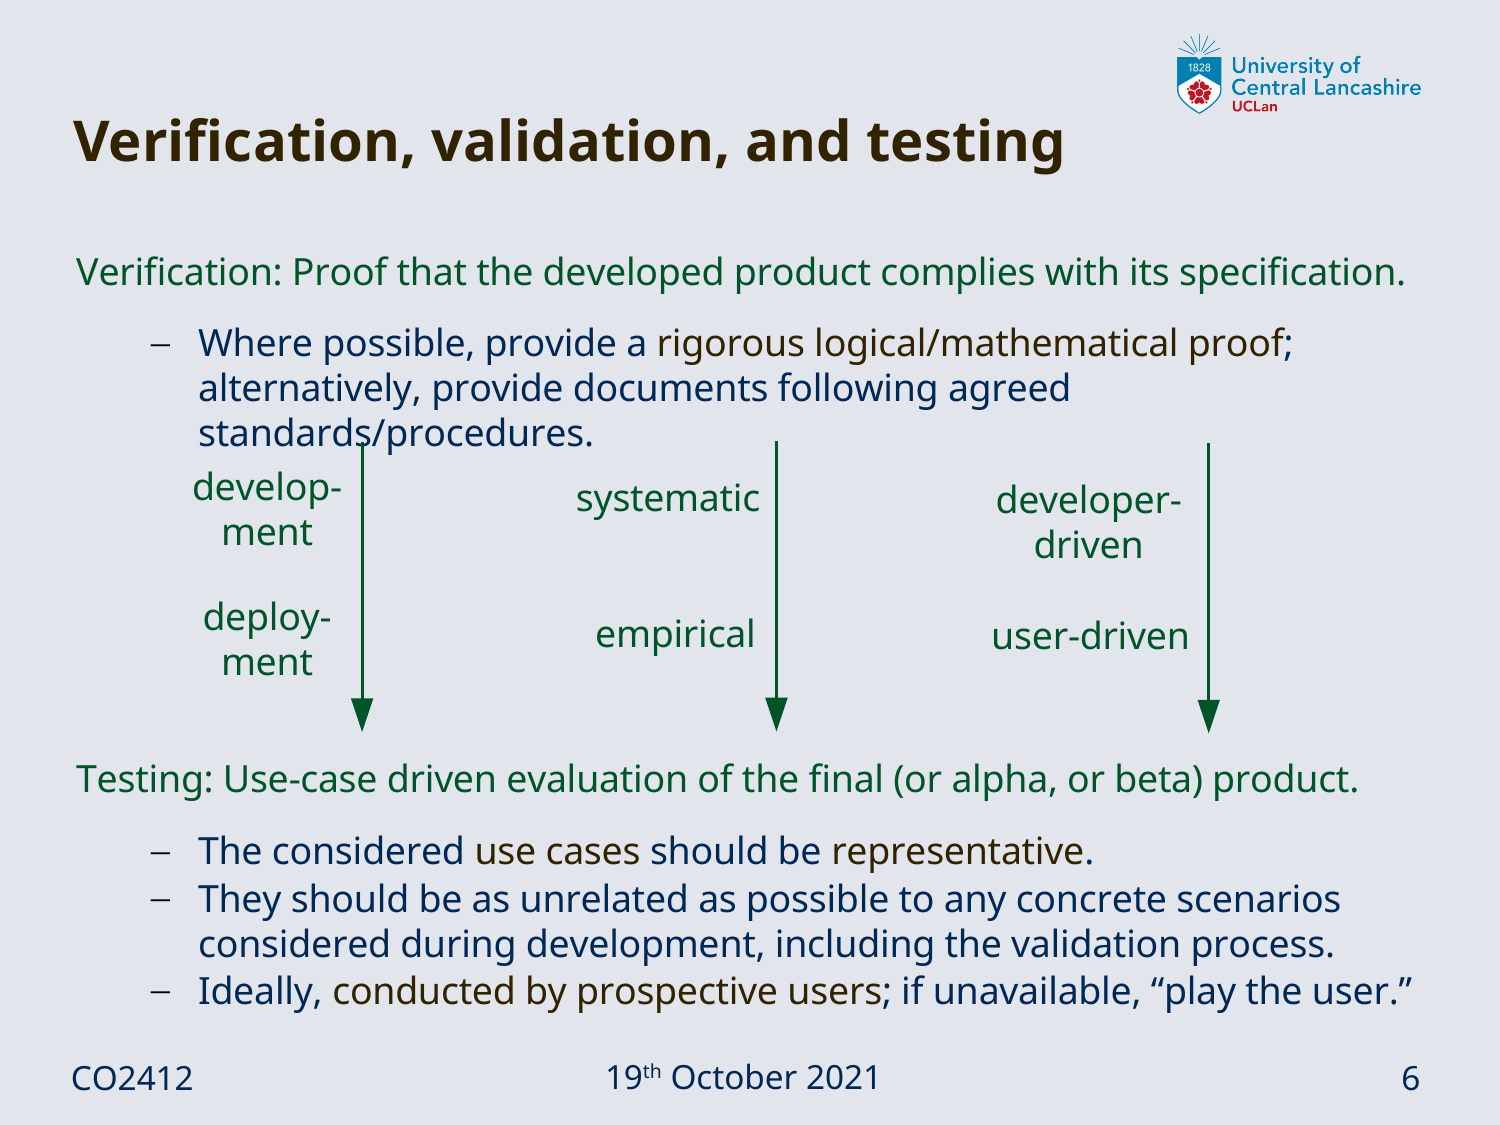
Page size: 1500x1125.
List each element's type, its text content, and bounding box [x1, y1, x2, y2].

text_box develop- ment [162, 455, 372, 560]
text_box deploy- ment [162, 585, 372, 690]
title Verification, validation, and testing [58, 93, 1475, 186]
text_box systematic [556, 466, 780, 527]
text_box developer- driven [976, 468, 1201, 574]
text_box Testing: Use-case driven evaluation of the final (or alpha, or beta) product. The considered use cases should be representative. They should be as unrelated as possible to any concrete scenarios considered during development, including the validation process. Ideally, conducted by prospective users; if unavailable, “play the user.” [59, 748, 1444, 1020]
text_box empirical [571, 602, 780, 668]
text_box user-driven [968, 604, 1213, 665]
picture [1177, 34, 1421, 93]
text_box Verification: Proof that the developed product complies with its specification. Where possible, provide a rigorous logical/mathematical proof; alternatively, provide documents following agreed standards/procedures. [59, 240, 1466, 417]
